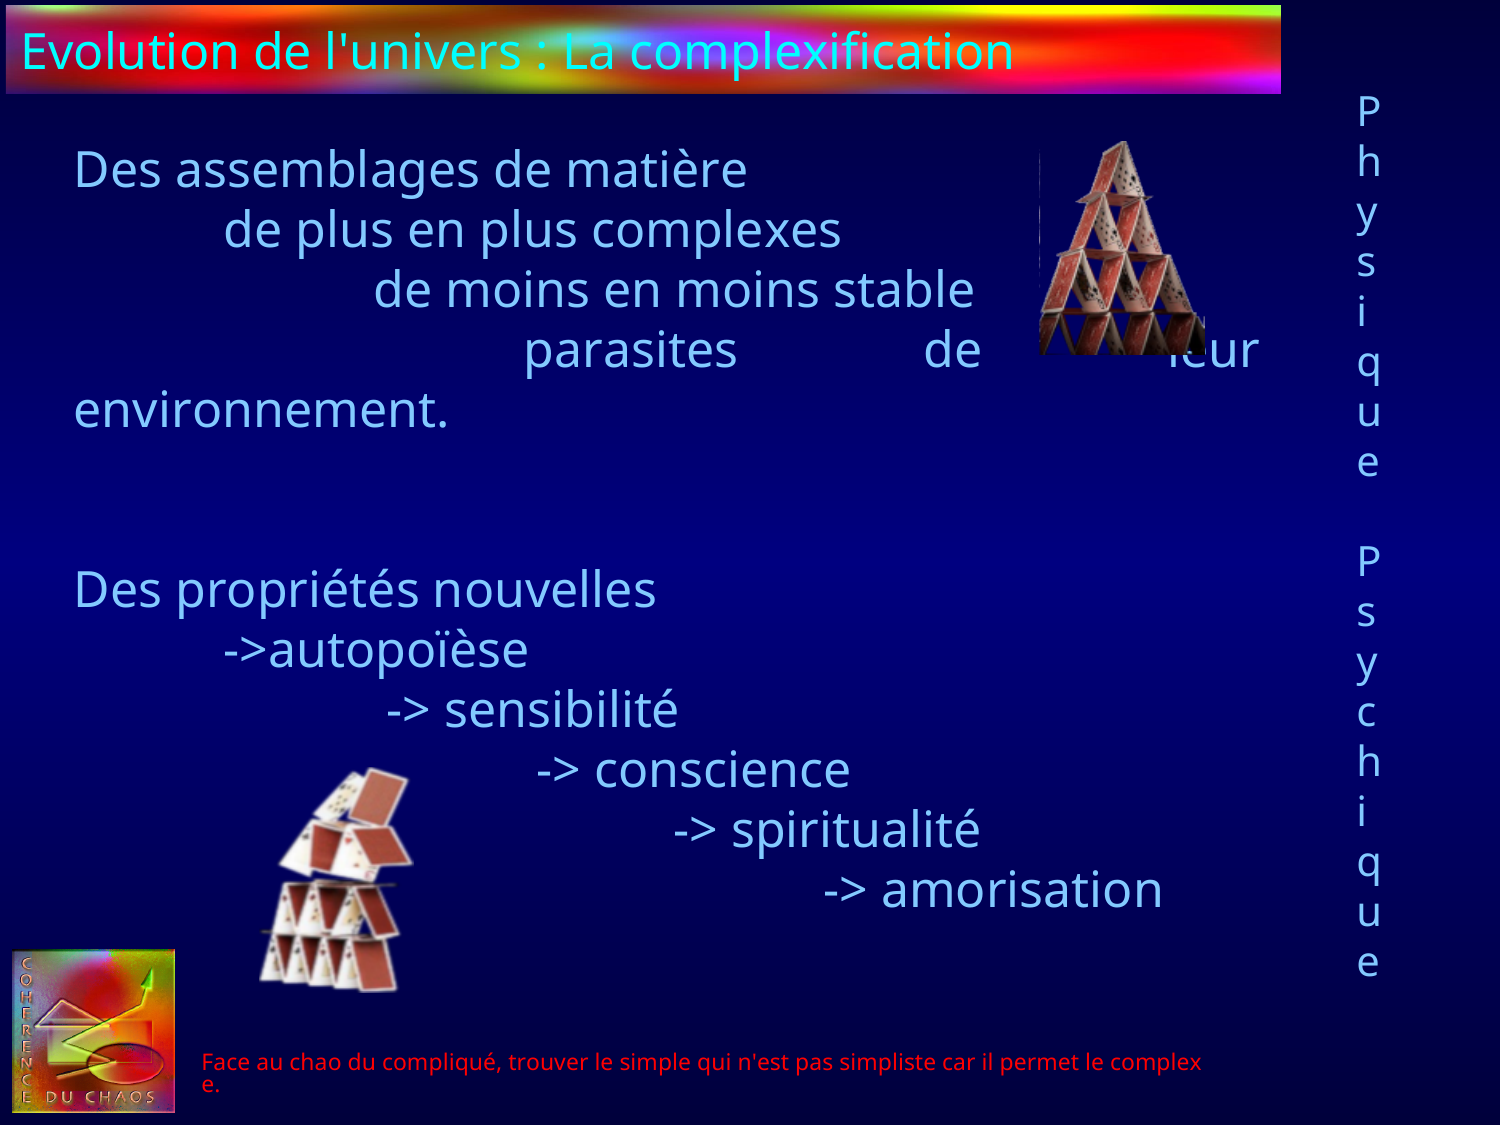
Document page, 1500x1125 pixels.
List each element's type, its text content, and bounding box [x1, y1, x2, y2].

picture [1039, 141, 1205, 355]
text_box Physique Psychique [1341, 76, 1389, 993]
picture [12, 949, 175, 1113]
text_box Des assemblages de matière de plus en plus complexes de moins en moins stable parasites de leur environnement. Des propriétés nouvelles ->autopoïèse -> sensibilité -> conscience -> spiritualité -> amorisation [59, 129, 1276, 957]
picture [259, 767, 414, 993]
title Evolution de l'univers : La complexification [5, 5, 1281, 94]
